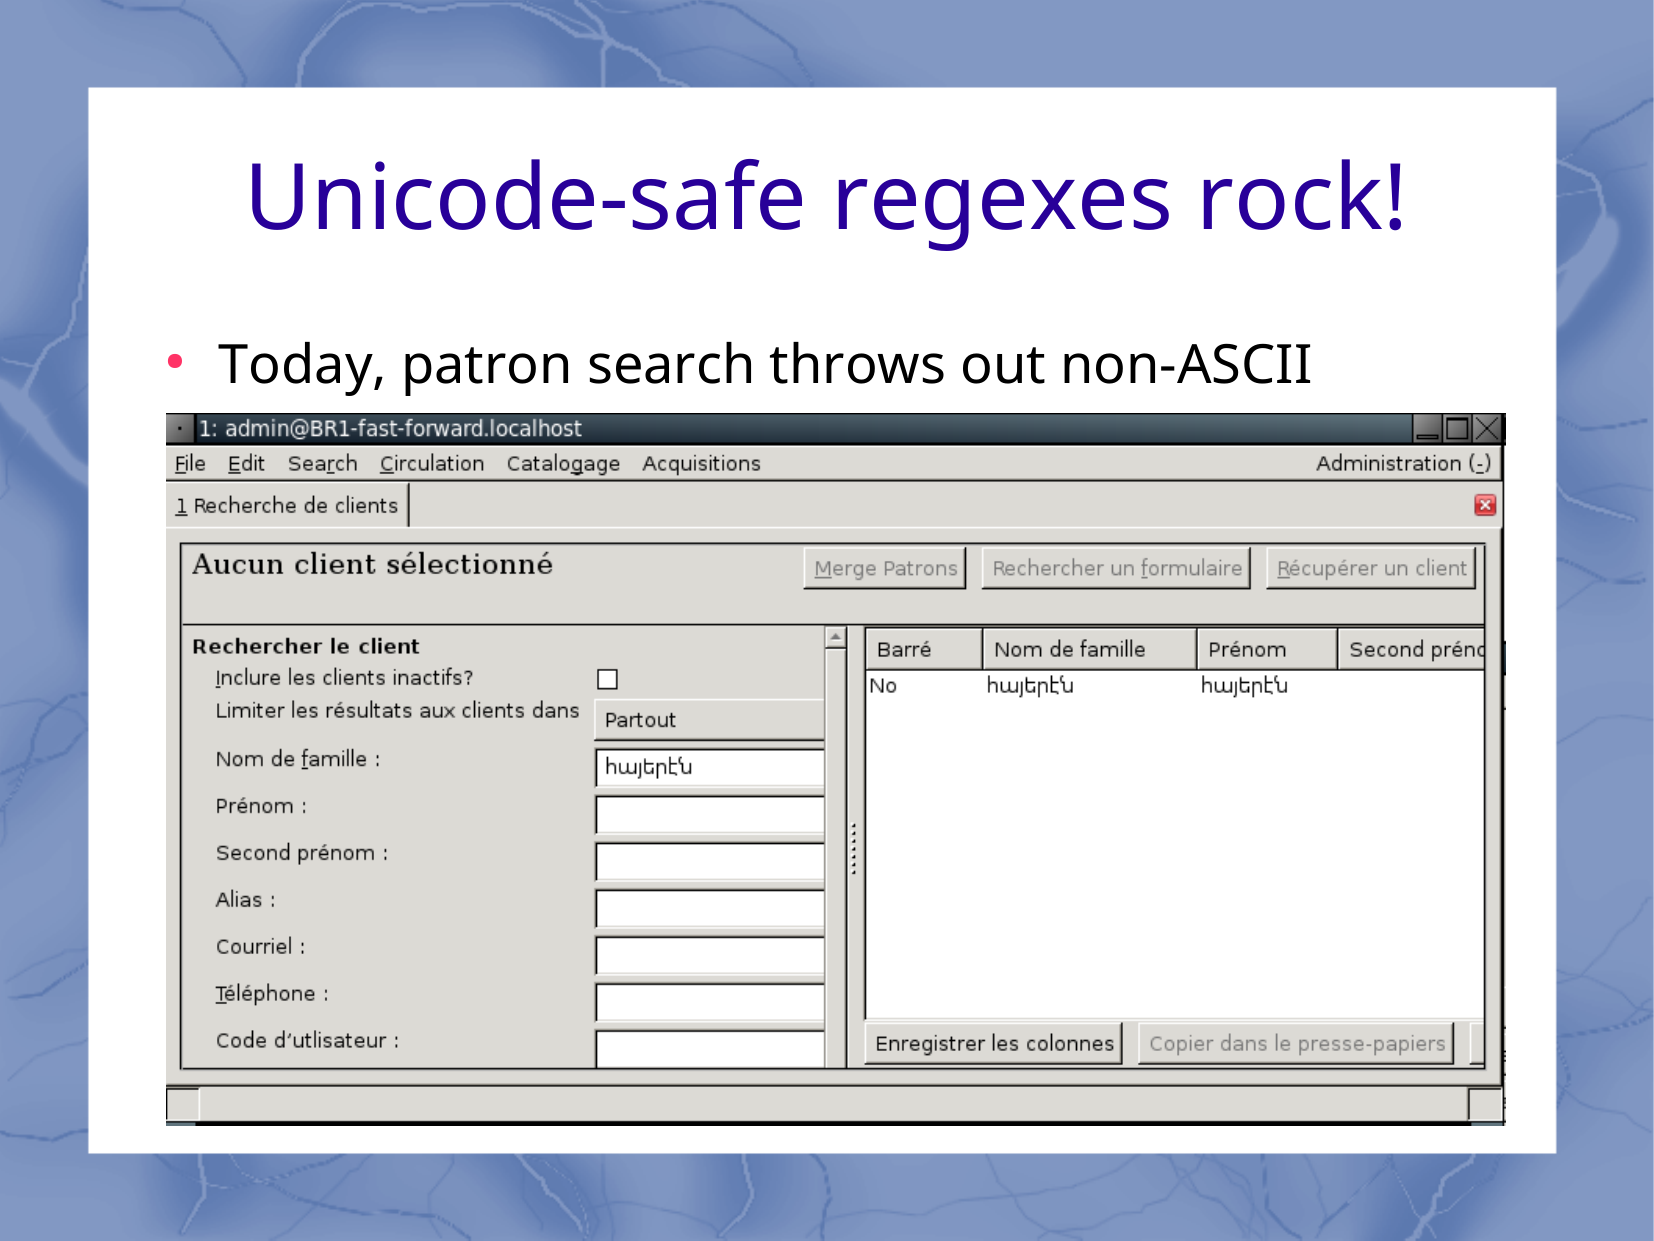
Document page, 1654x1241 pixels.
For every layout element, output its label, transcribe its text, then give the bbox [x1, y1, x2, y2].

picture [0, 0, 1654, 1241]
list Today, patron search throws out non-ASCII characters [147, 325, 1506, 1145]
title Unicode-safe regexes rock! [118, 90, 1536, 298]
